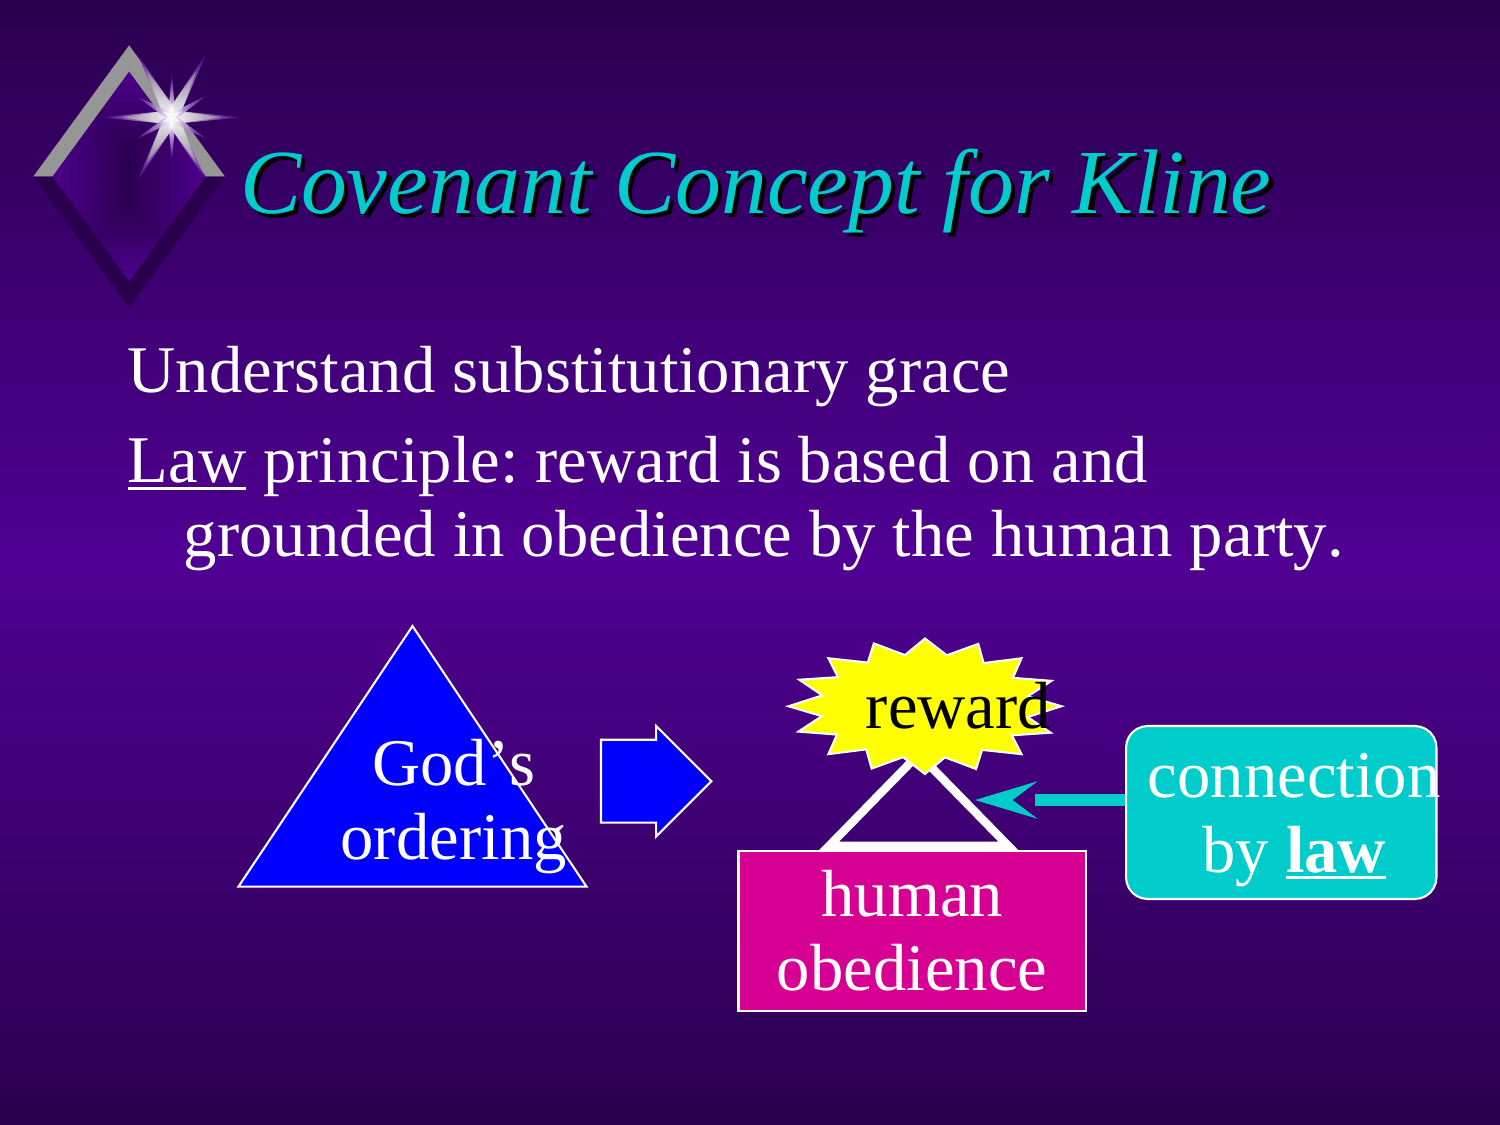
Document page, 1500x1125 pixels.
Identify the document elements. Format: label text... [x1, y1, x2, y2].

text_box connection by law [1126, 726, 1437, 899]
text_box [601, 726, 712, 837]
text_box reward [788, 638, 1052, 774]
text_box God’s ordering [238, 626, 587, 887]
text_box reward [1046, 701, 1062, 712]
title Covenant Concept for Kline [224, 78, 1388, 288]
text_box human obedience [738, 851, 1087, 1012]
list Understand substitutionary grace Law principle: reward is based on and grounded in obedience by the human party. [112, 324, 1388, 579]
text_box reward [1025, 699, 1040, 725]
